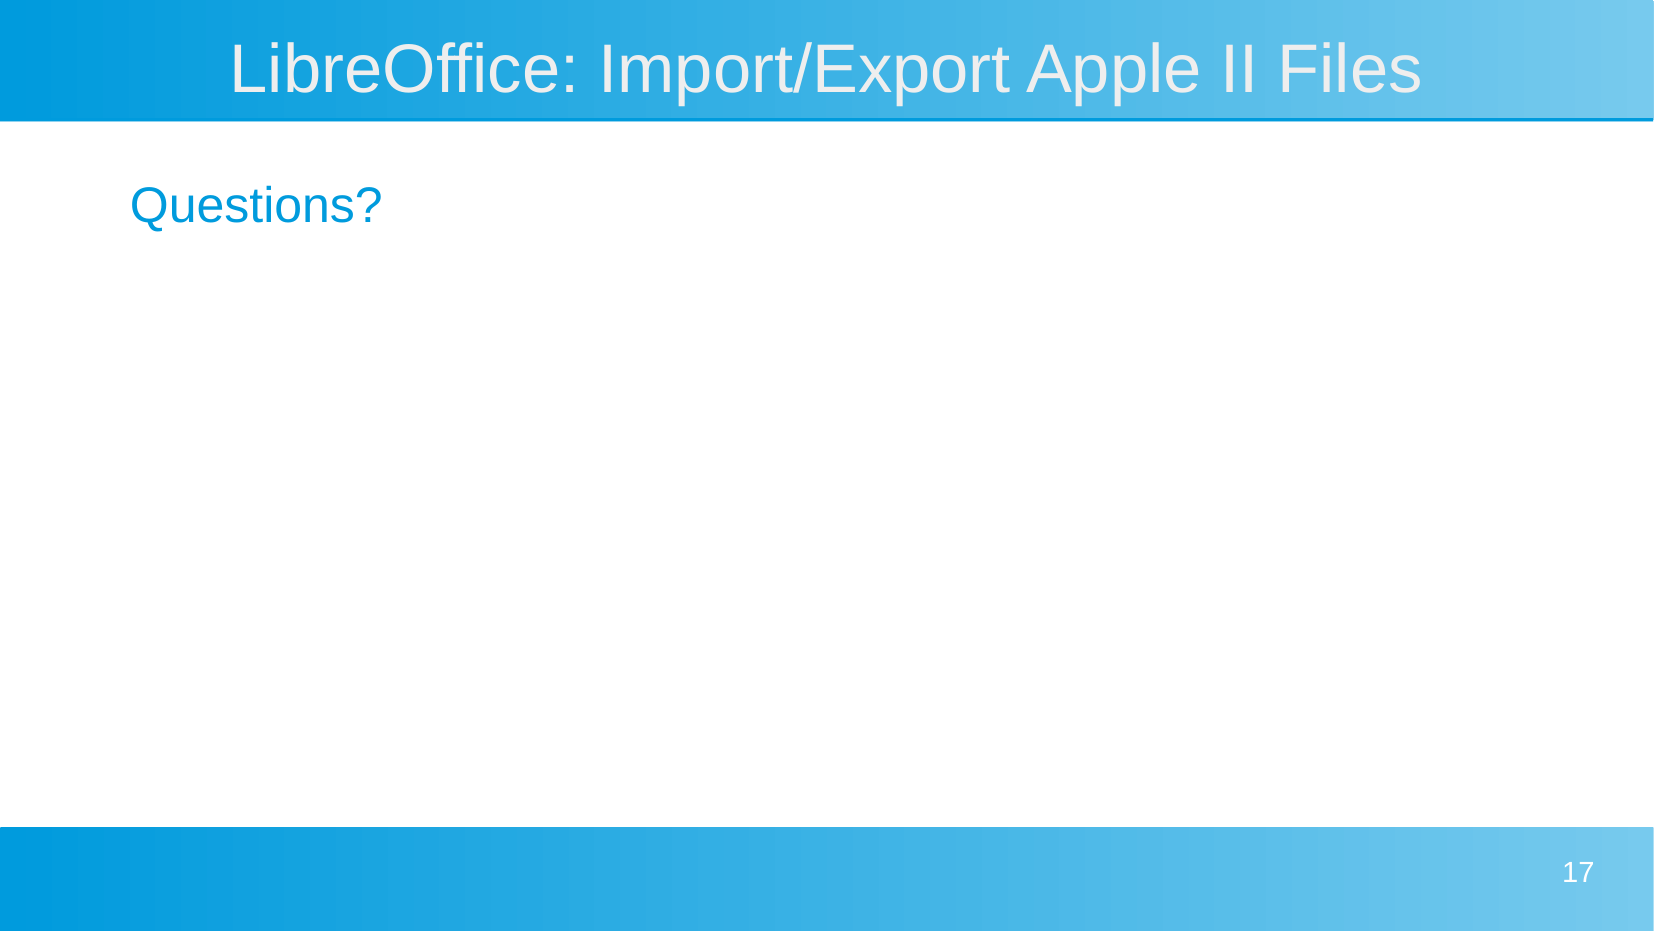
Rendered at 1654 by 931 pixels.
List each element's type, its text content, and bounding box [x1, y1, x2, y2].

list Questions? [59, 177, 1595, 768]
title LibreOffice: Import/Export Apple II Files [59, 29, 1595, 108]
